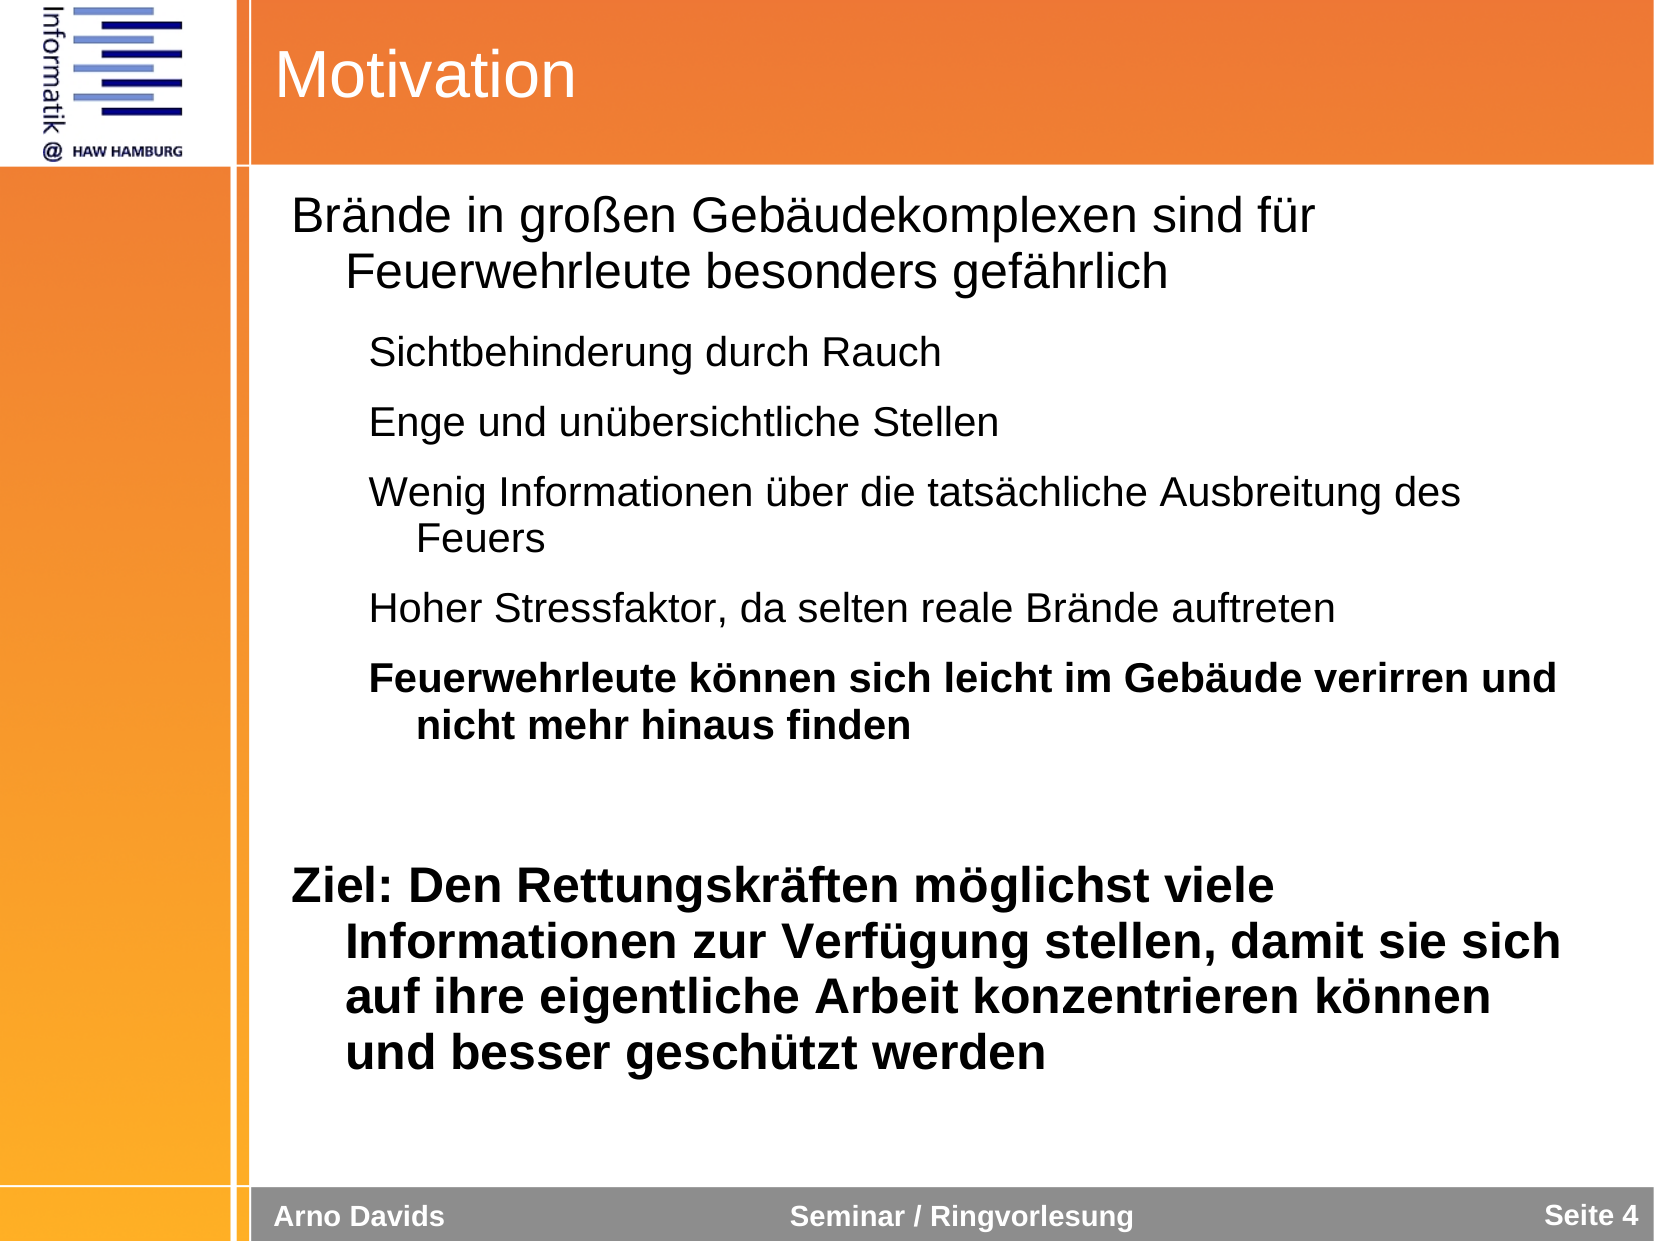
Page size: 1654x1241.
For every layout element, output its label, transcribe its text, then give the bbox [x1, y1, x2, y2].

title Motivation [274, 11, 1651, 137]
picture [0, 0, 1654, 1241]
list Brände in großen Gebäudekomplexen sind für Feuerwehrleute besonders gefährlich Sichtbehinderung durch Rauch Enge und unübersichtliche Stellen Wenig Informationen über die tatsächliche Ausbreitung des Feuers Hoher Stressfaktor, da selten reale Brände auftreten Feuerwehrleute können sich leicht im Gebäude verirren und nicht mehr hinaus finden Ziel: Den Rettungskräften möglichst viele Informationen zur Verfügung stellen, damit sie sich auf ihre eigentliche Arbeit konzentrieren können und besser geschützt werden [274, 187, 1576, 1175]
picture [43, 5, 186, 162]
